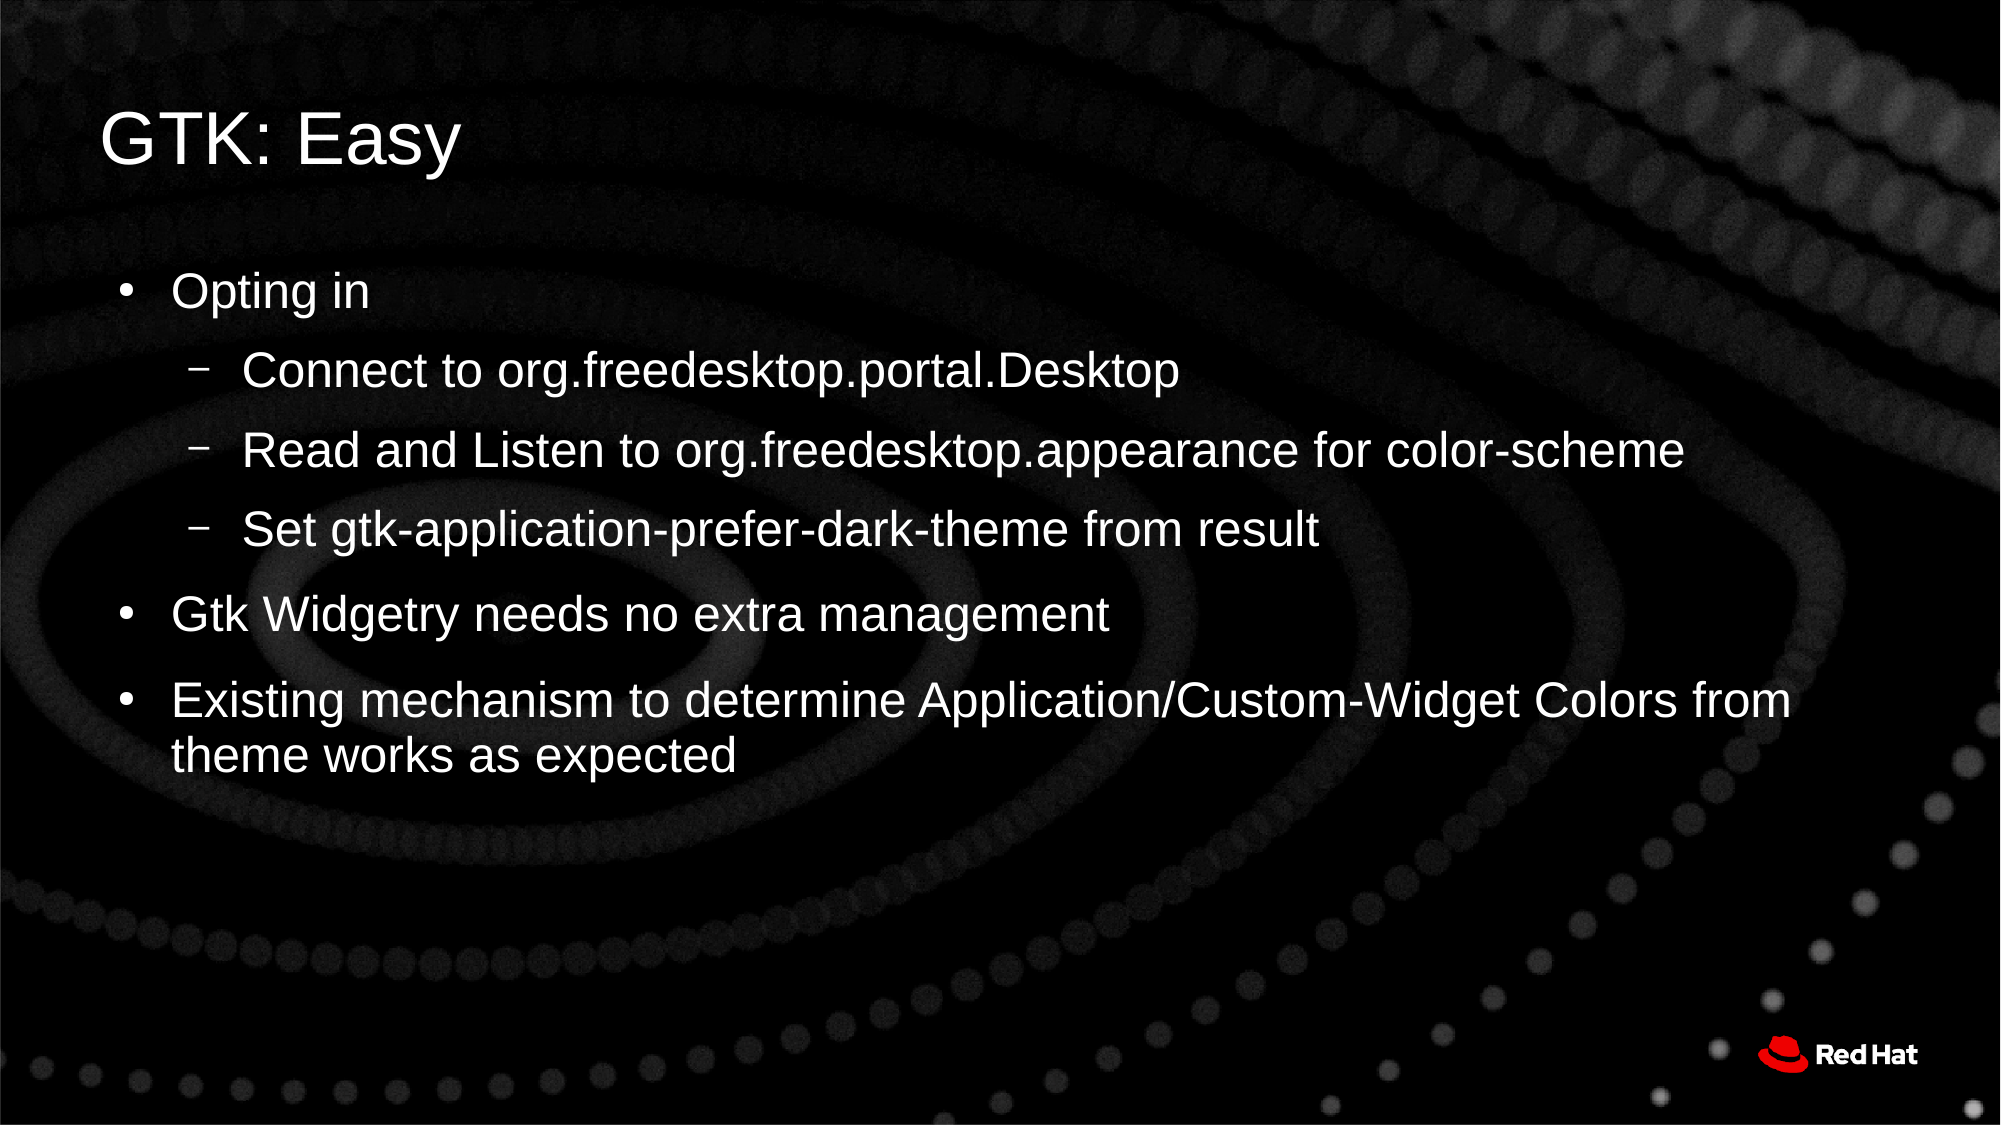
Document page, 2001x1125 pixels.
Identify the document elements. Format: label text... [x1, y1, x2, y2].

list Opting in Connect to org.freedesktop.portal.Desktop Read and Listen to org.freedesktop.appearance for color-scheme Set gtk-application-prefer-dark-theme from result Gtk Widgetry needs no extra management Existing mechanism to determine Application/Custom-Widget Colors from theme works as expected [99, 263, 1900, 916]
title GTK: Easy [99, 44, 1900, 233]
picture [0, 0, 2001, 1125]
